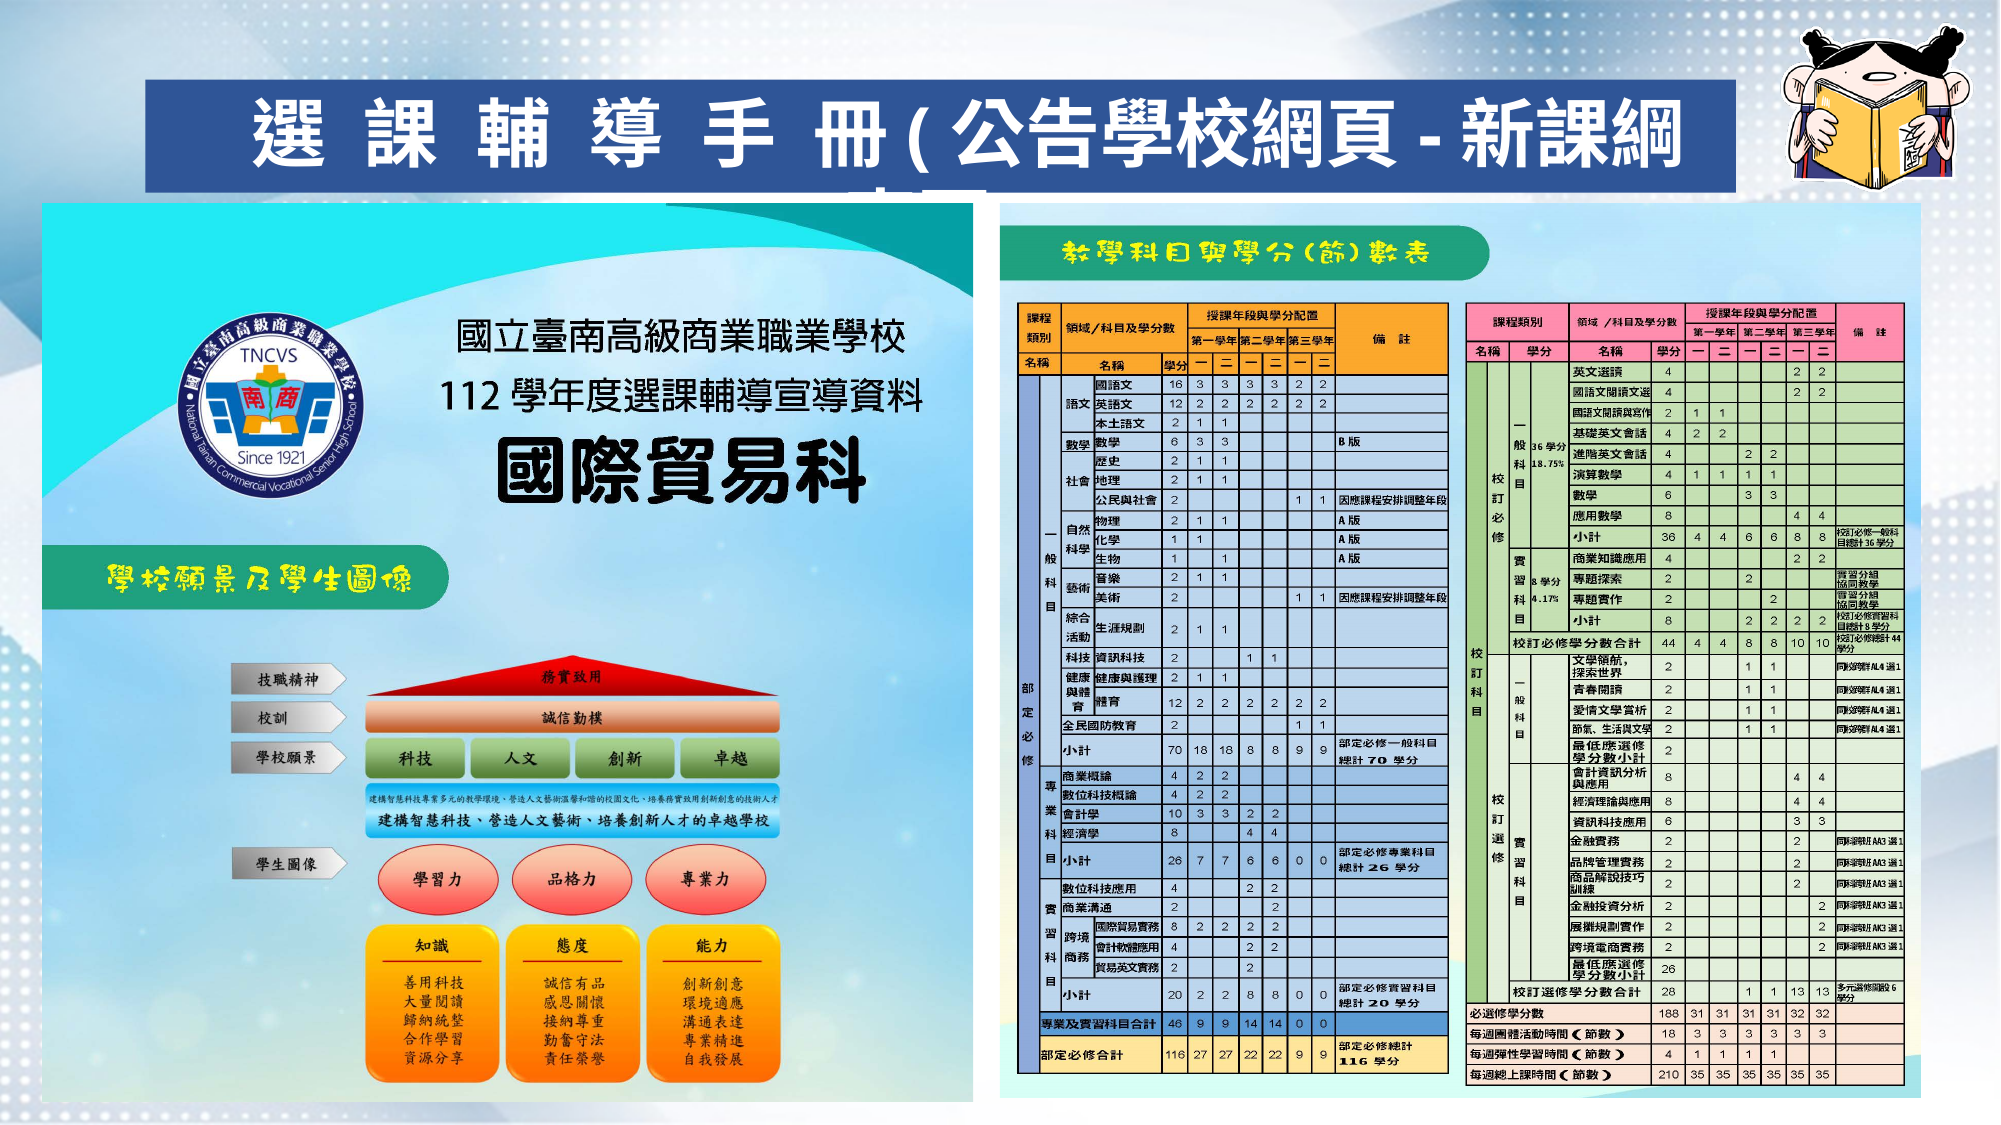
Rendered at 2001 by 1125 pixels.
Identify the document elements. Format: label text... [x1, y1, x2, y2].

picture [0, 0, 2000, 1125]
text_box 選 課 輔 導 手 冊(公告學校網頁-新課綱專區) [145, 79, 1736, 193]
